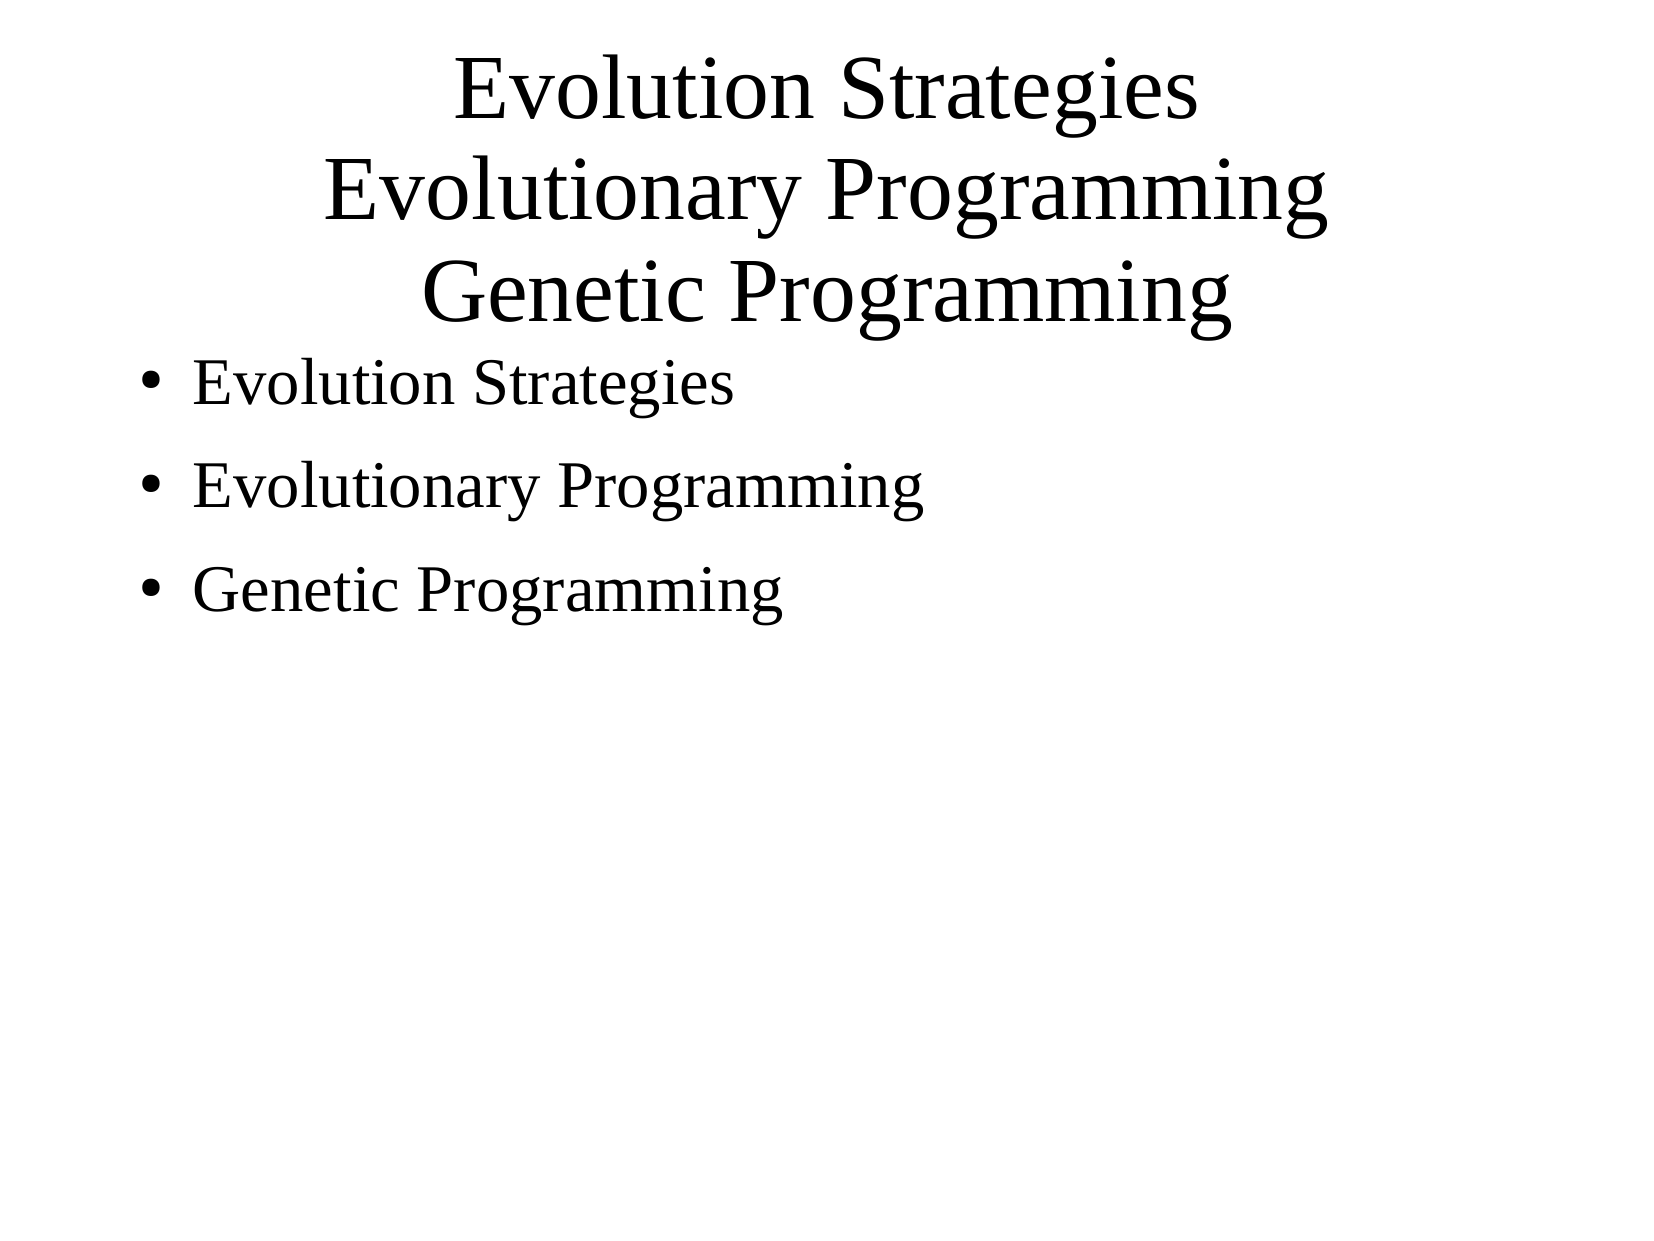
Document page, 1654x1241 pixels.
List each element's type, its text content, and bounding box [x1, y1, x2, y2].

list Evolution Strategies Evolutionary Programming Genetic Programming [121, 344, 1534, 1127]
title Evolution Strategies Evolutionary Programming Genetic Programming [121, 36, 1534, 342]
